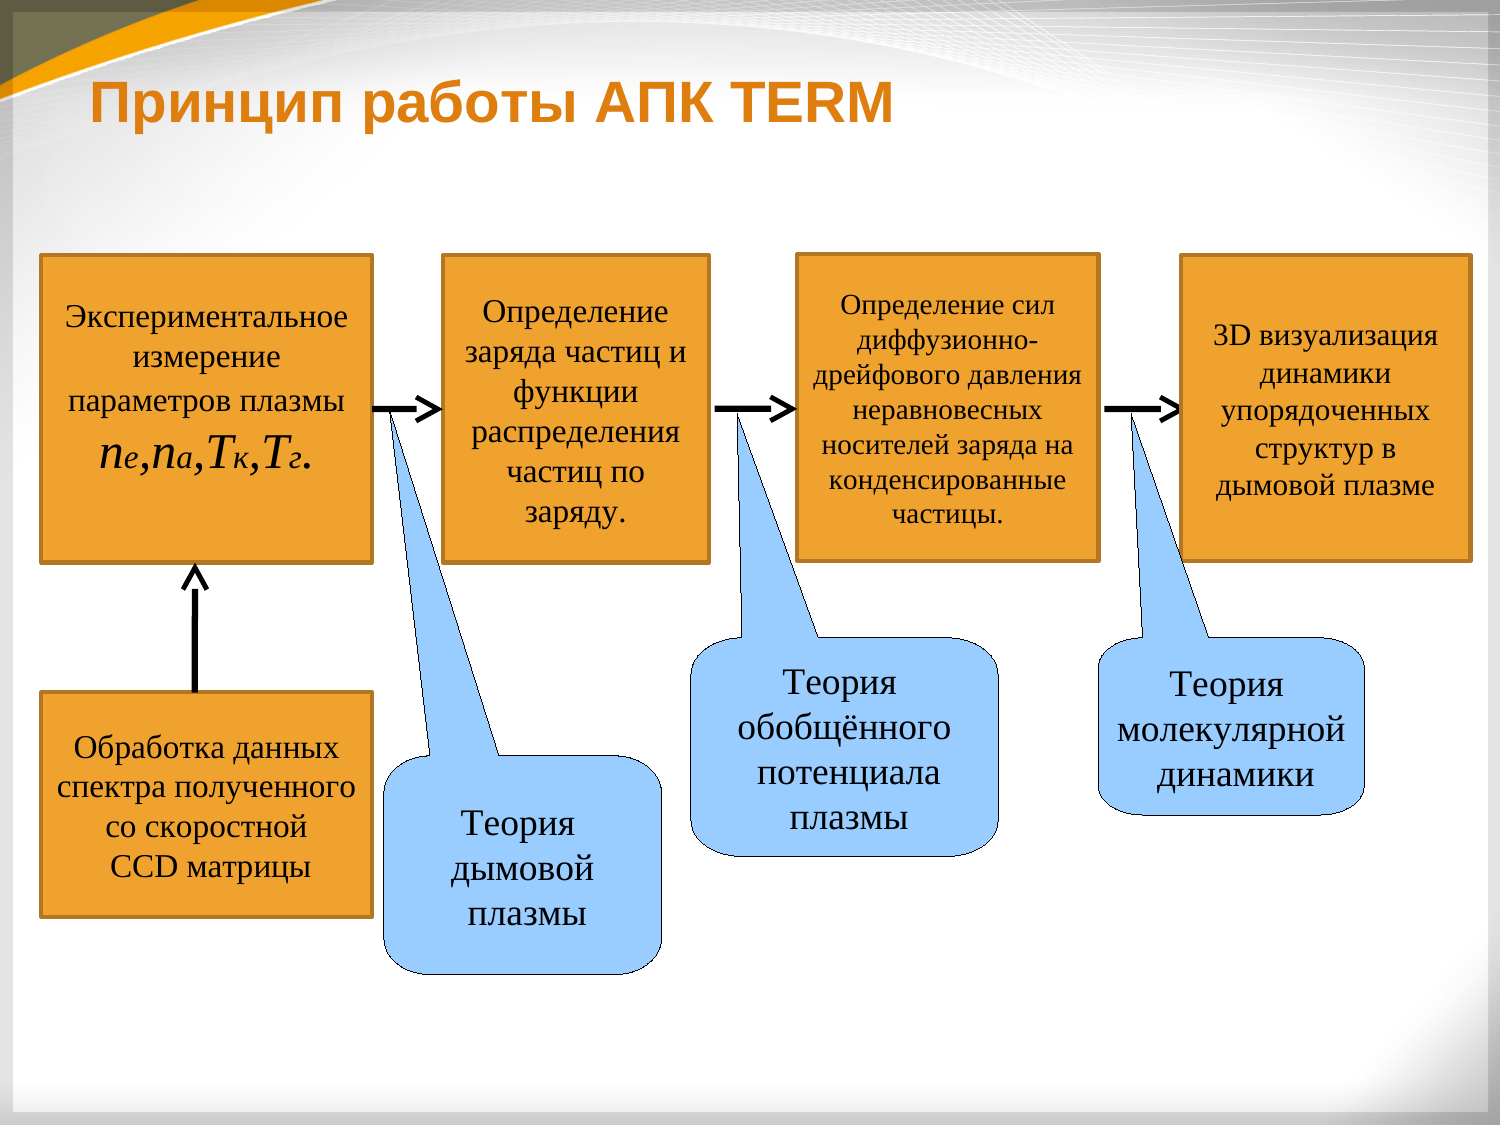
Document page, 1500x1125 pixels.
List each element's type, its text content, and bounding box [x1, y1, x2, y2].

text_box Определение заряда частиц и функции распределения частиц по заряду. [442, 255, 709, 563]
text_box Определение сил диффузионно-дрейфового давления неравновесных носителей заряда на конденсированные частицы. [797, 253, 1099, 562]
text_box Экспериментальное измерение параметров плазмы nе,nа,Тк,Тг. [41, 255, 373, 563]
title Принцип работы АПК TERM [74, 21, 1463, 177]
text_box Теория молекулярной динамики [1098, 413, 1365, 816]
picture [0, 0, 1500, 1125]
text_box Обработка данных спектра полученного со скоростной CCD матрицы [41, 692, 373, 917]
text_box 3D визуализация динамики упорядоченных структур в дымовой плазме [1181, 255, 1471, 561]
text_box Теория дымовой плазмы [383, 409, 662, 975]
text_box Теория обобщённого потенциала плазмы [690, 413, 999, 857]
